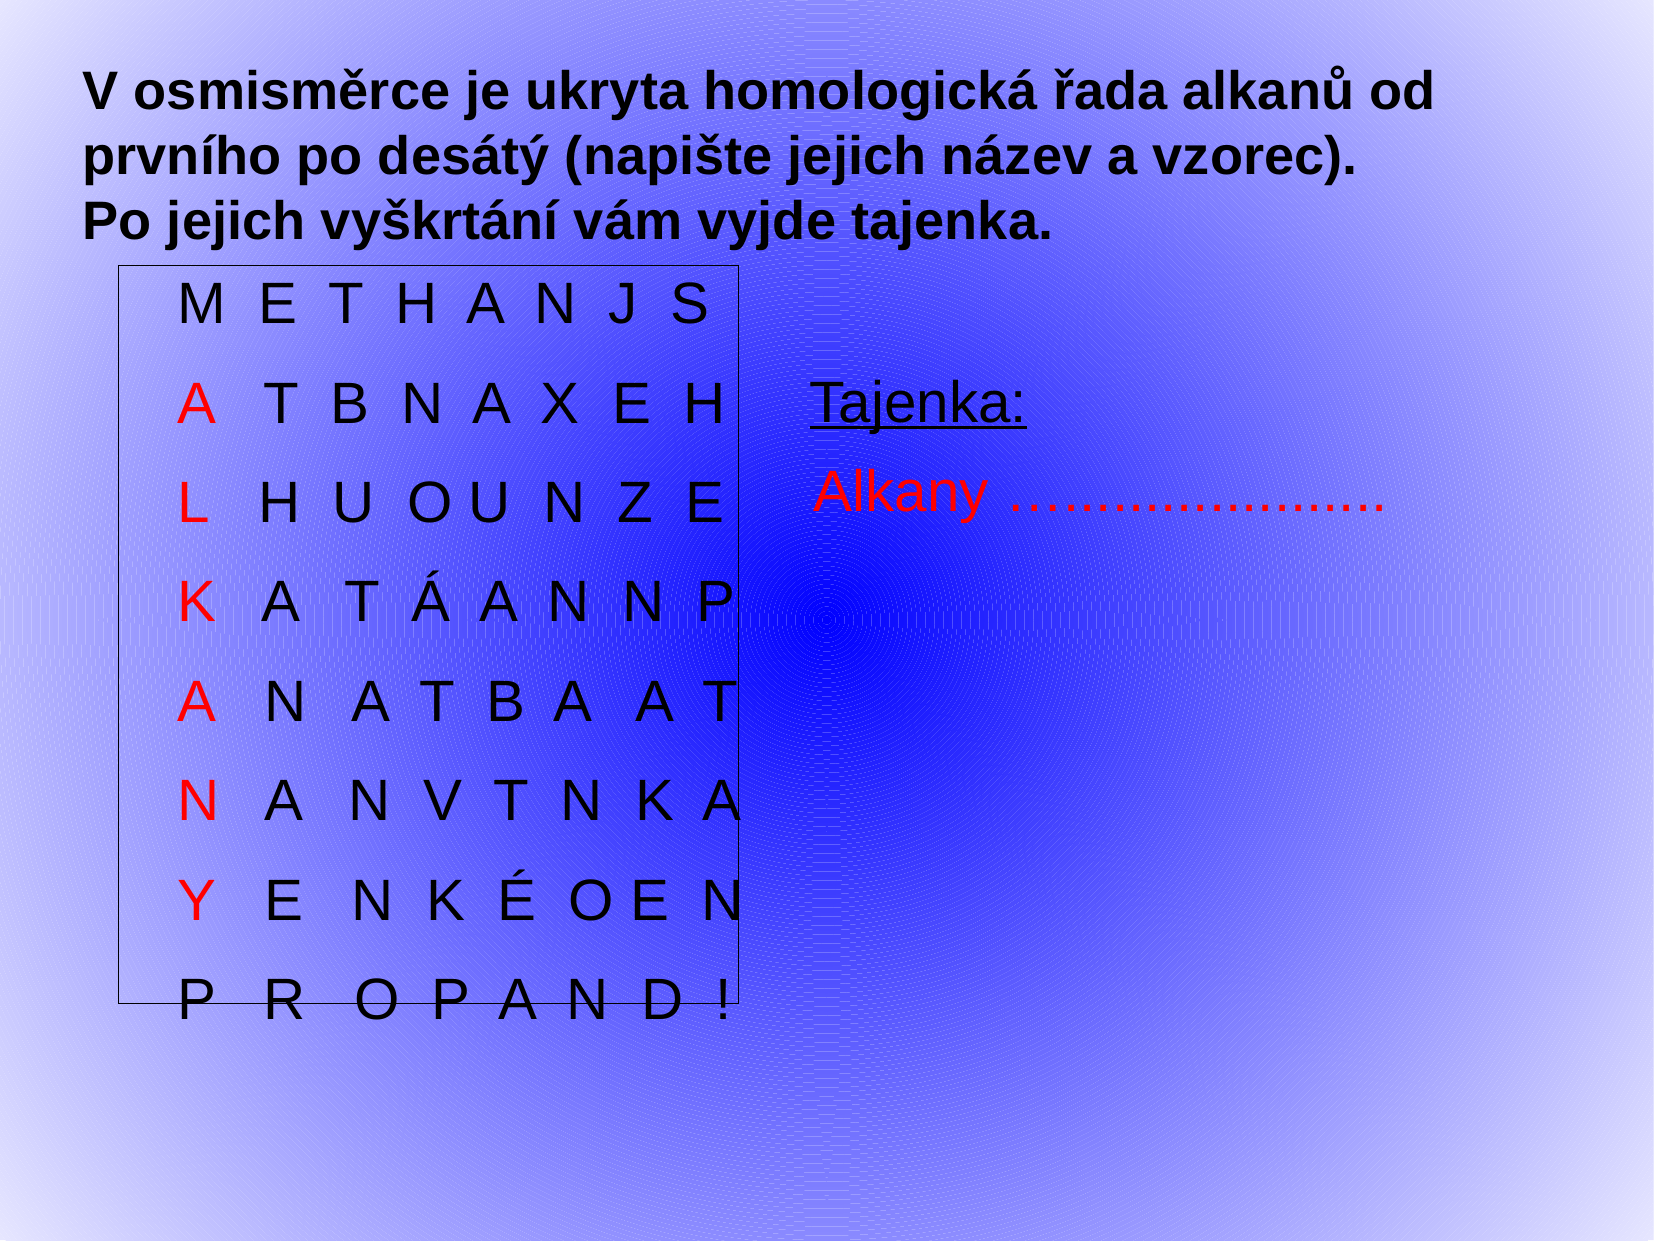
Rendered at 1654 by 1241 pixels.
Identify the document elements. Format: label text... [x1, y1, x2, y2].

text_box Alkany ….................... [796, 452, 1482, 518]
list M E T H A N J S A T B N A X E H L H U O U N Z E K A T Á A N N P A N A T B A A T N A N V T N K A Y E N K É O E N P R O P A N D ! [88, 265, 1577, 1199]
text_box Tajenka: [791, 364, 1110, 430]
list M E T H A N J S A T B N A X E H L H U O U N Z E K A T Á A N N P A N A T B A A T N A N V T N K A Y E N K É O E N P R O P A N D ! [119, 266, 738, 1003]
title V osmisměrce je ukryta homologická řada alkanů od prvního po desátý (napište jejich název a vzorec). Po jejich vyškrtání vám vyjde tajenka. [82, 49, 1571, 257]
